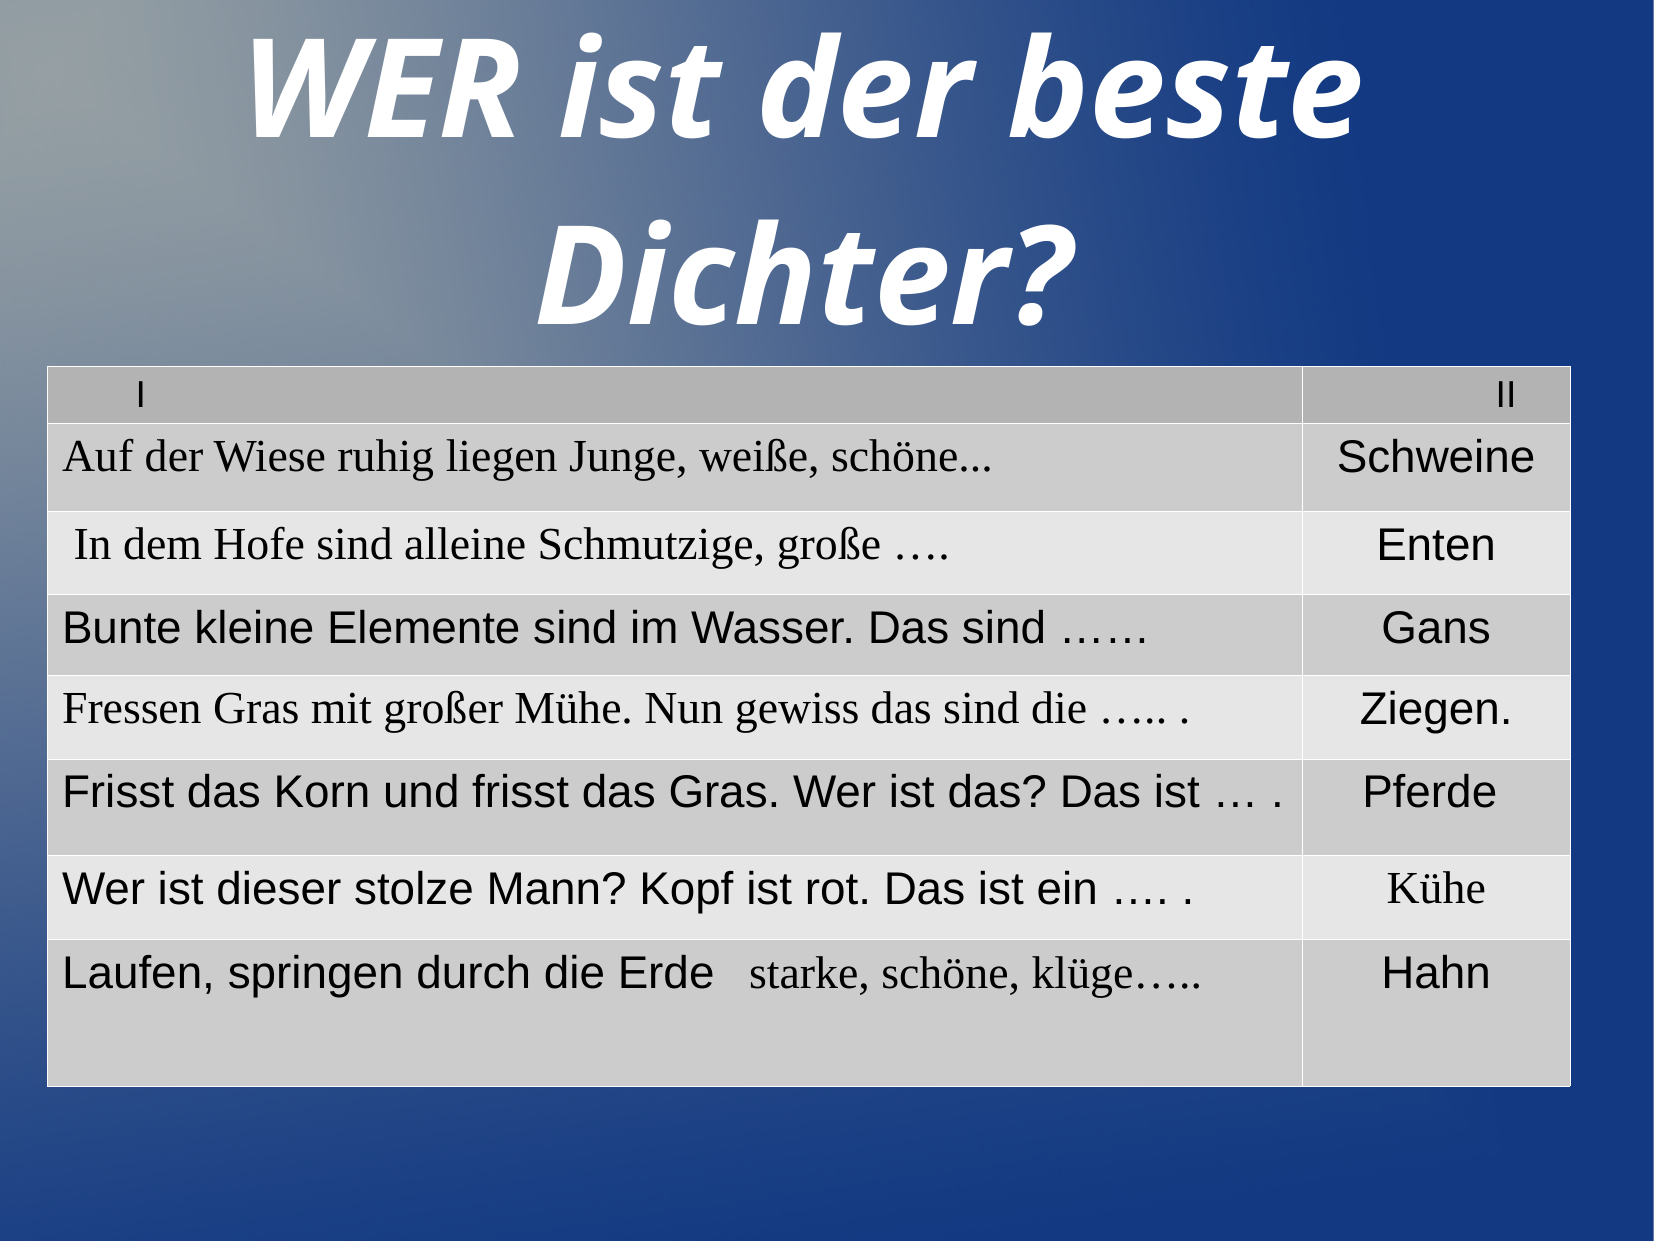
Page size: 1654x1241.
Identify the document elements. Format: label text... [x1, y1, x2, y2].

picture [0, 0, 1654, 1241]
table_cell Auf der Wiese ruhig liegen Junge, weiße, schöne... [48, 424, 1302, 511]
table_cell Pferde [1303, 760, 1570, 855]
table_header II [1303, 367, 1570, 423]
table_cell Ziegen. [1303, 676, 1570, 759]
table_cell Schweine [1303, 424, 1570, 511]
table_cell Bunte kleine Elemente sind im Wasser. Das sind …… [48, 595, 1302, 675]
text_box WER ist der beste Dichter? [0, 11, 1607, 344]
table_cell Frisst das Korn und frisst das Gras. Wer ist das? Das ist … . [48, 760, 1302, 855]
table_cell Fressen Gras mit großer Mühe. Nun gewiss das sind die ….. . [48, 676, 1302, 759]
table_cell Enten [1303, 512, 1570, 594]
table_cell Gans [1303, 595, 1570, 675]
table_cell Hahn [1303, 940, 1570, 1086]
table_header I [48, 367, 1302, 423]
table_cell Laufen, springen durch die Erde starke, schöne, klüge….. [48, 940, 1302, 1086]
table_cell In dem Hofe sind alleine Schmutzige, große …. [48, 512, 1302, 594]
table_cell Wer ist dieser stolze Mann? Kopf ist rot. Das ist ein …. . [48, 856, 1302, 939]
table_cell Kühe [1303, 856, 1570, 939]
